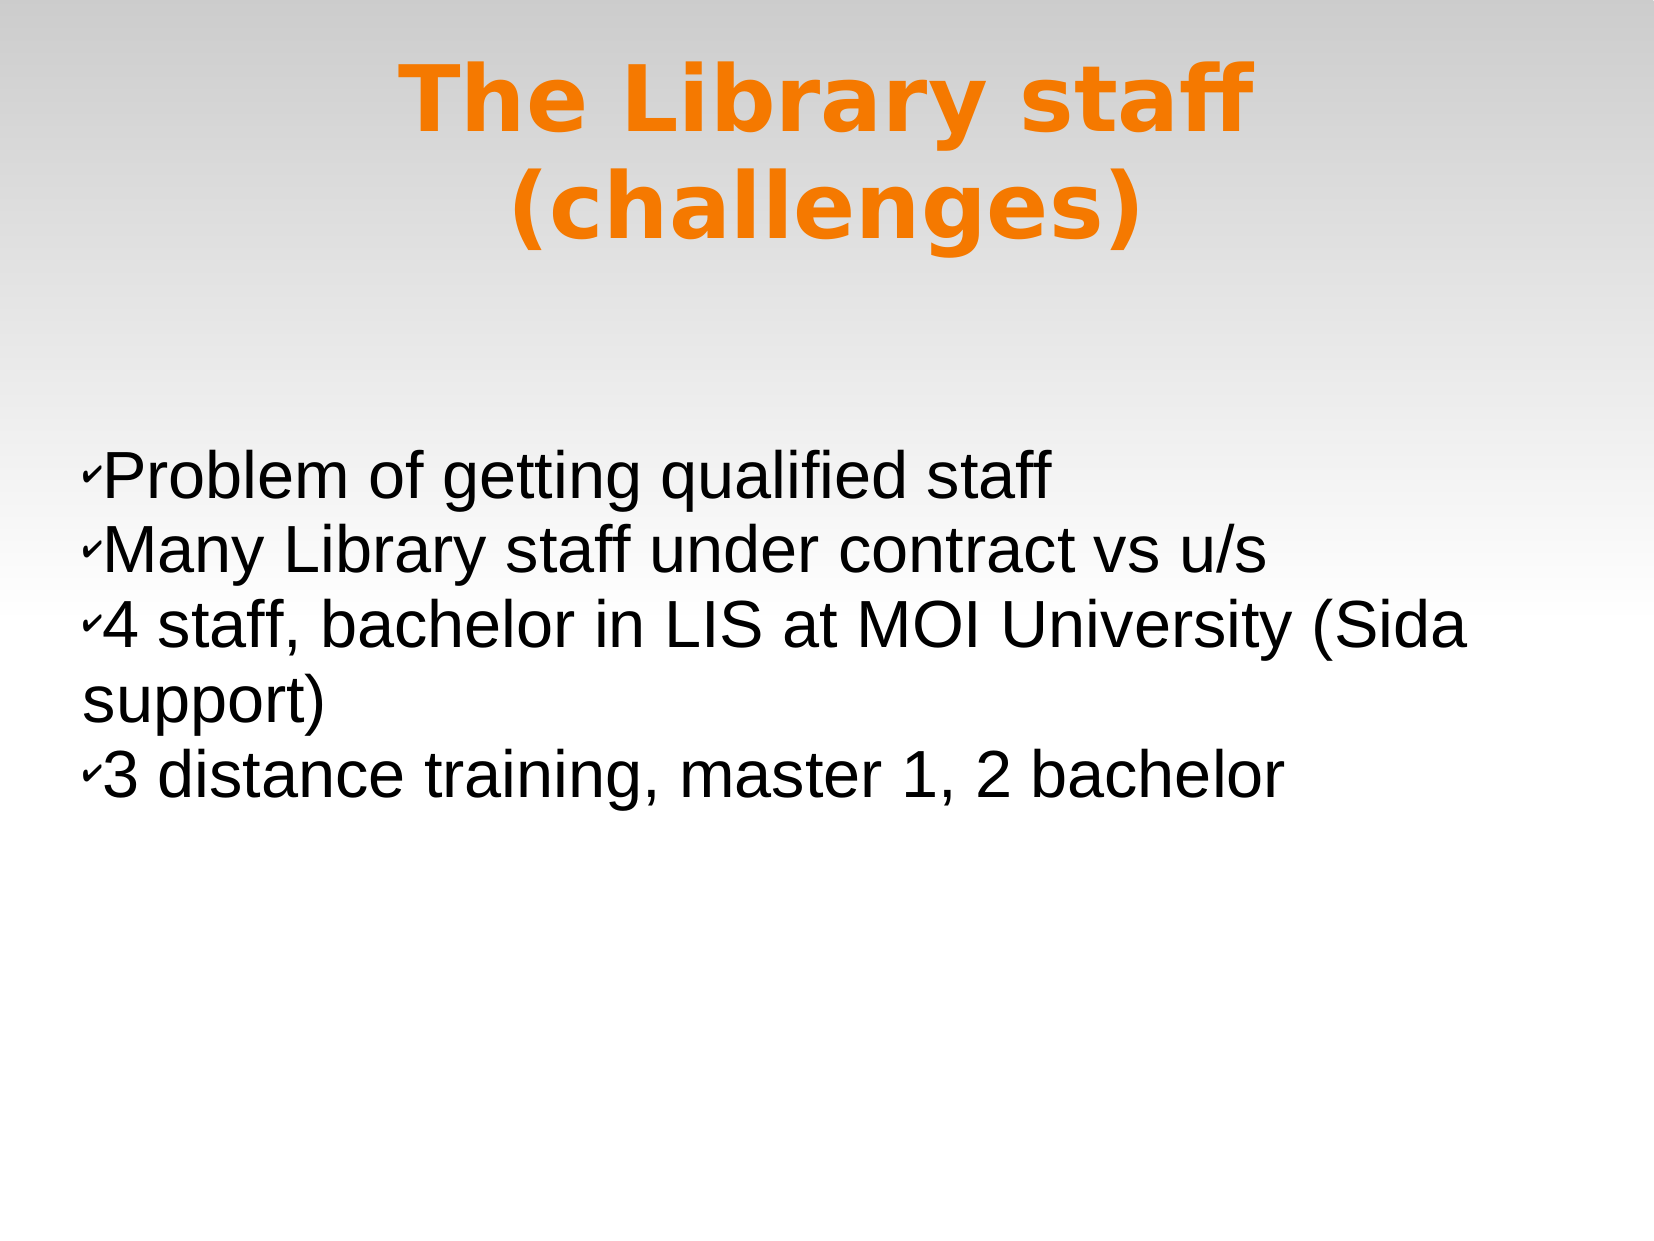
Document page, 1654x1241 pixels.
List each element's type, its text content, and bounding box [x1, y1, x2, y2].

subtitle Problem of getting qualified staff Many Library staff under contract vs u/s 4 staff, bachelor in LIS at MOI University (Sida support) 3 distance training, master 1, 2 bachelor [82, 290, 1571, 1109]
title The Library staff (challenges) [82, 45, 1571, 261]
